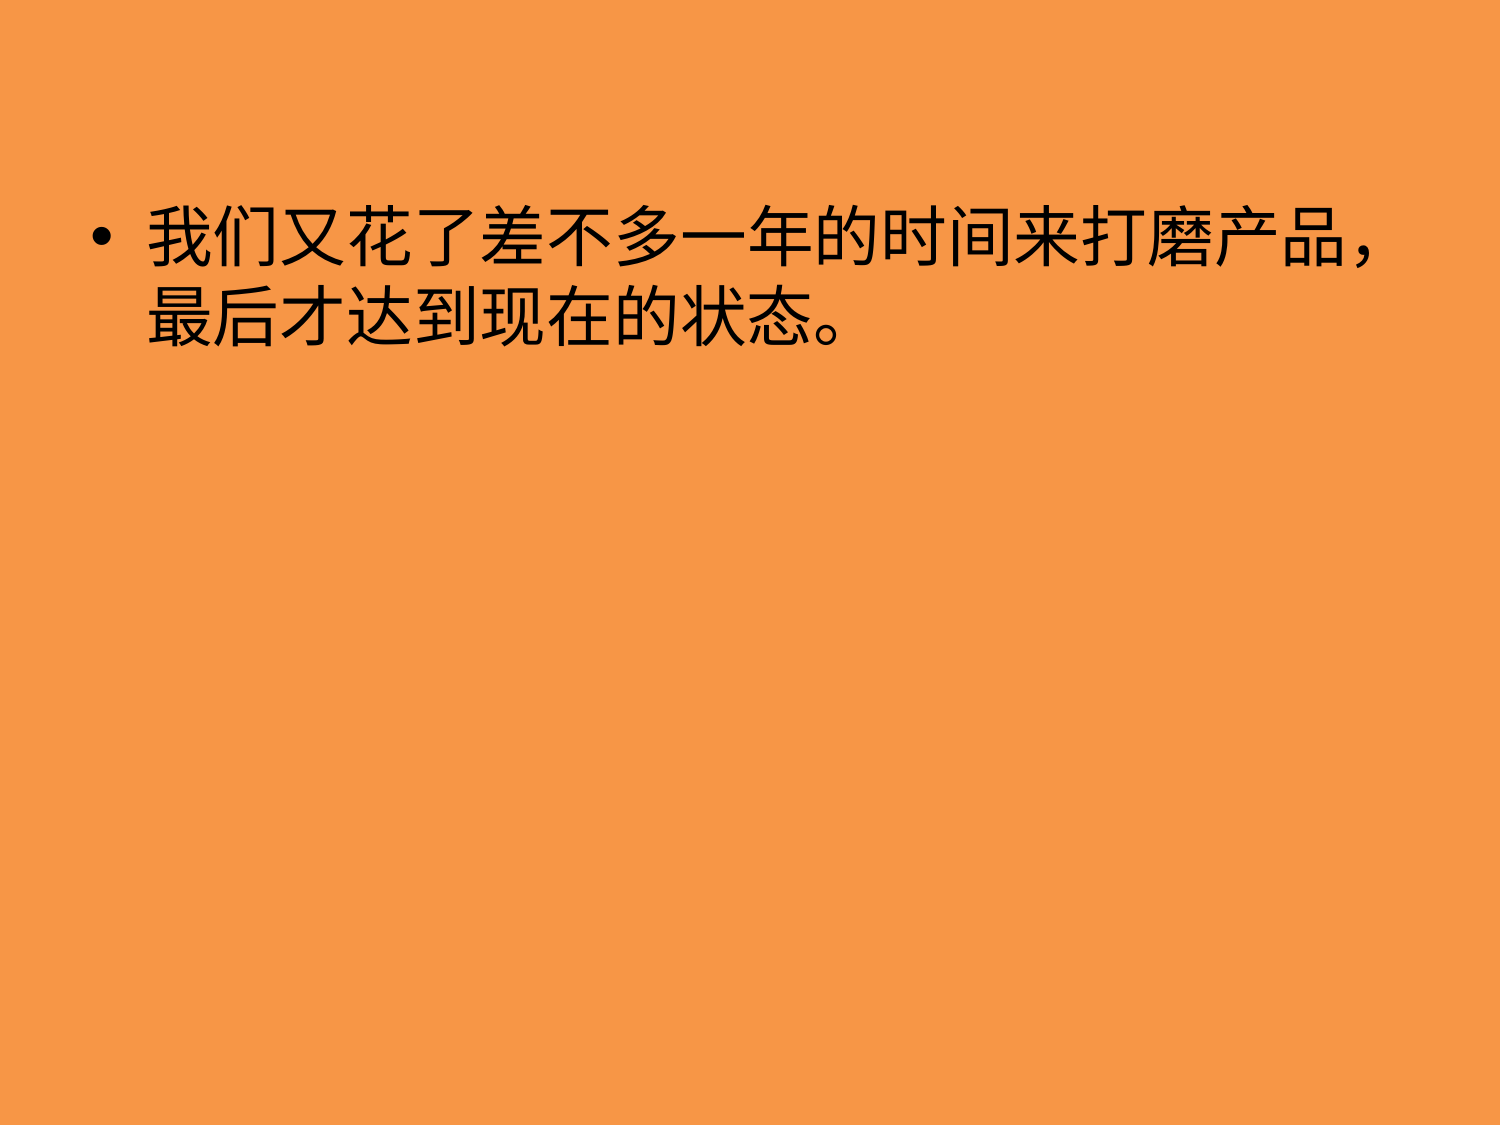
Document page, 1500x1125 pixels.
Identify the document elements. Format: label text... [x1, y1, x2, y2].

list 我们又花了差不多一年的时间来打磨产品，最后才达到现在的状态。 [75, 187, 1425, 1005]
